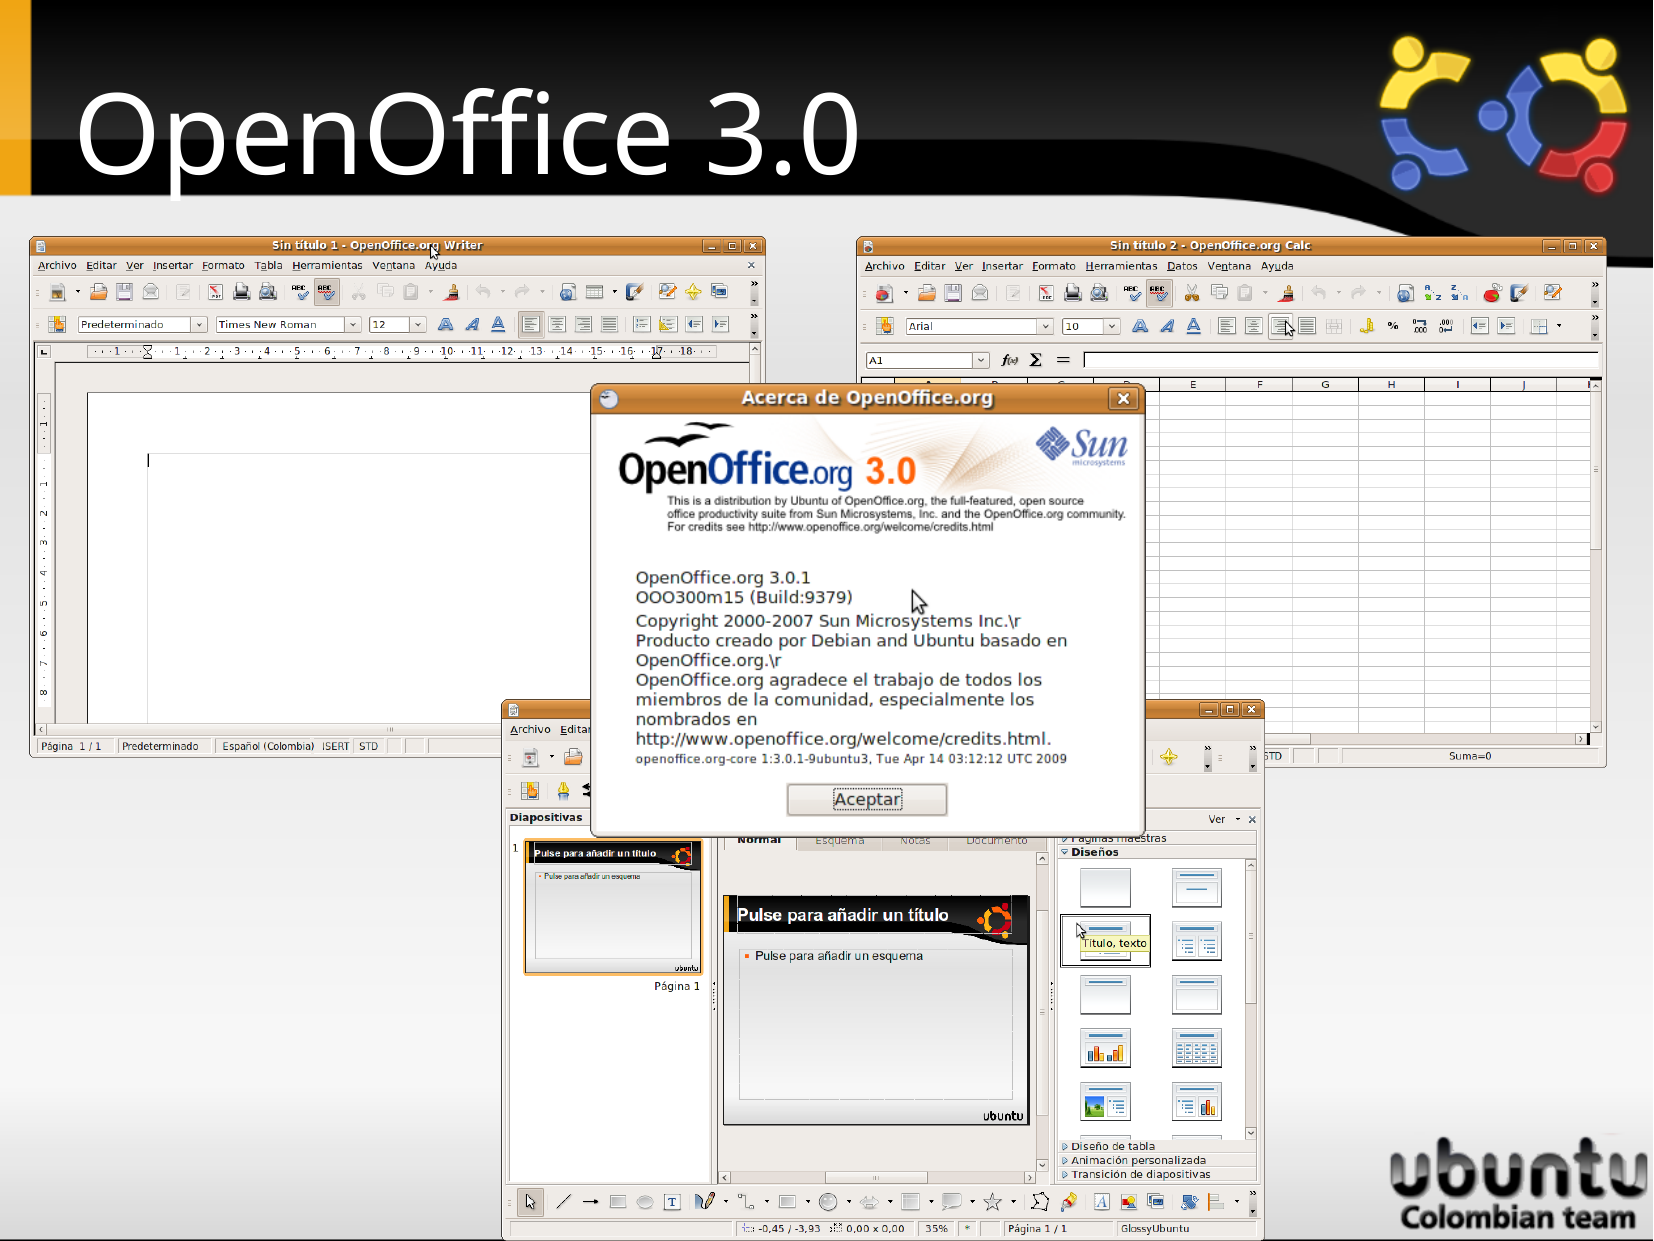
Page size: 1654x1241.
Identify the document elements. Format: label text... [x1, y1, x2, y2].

picture [0, 0, 1653, 1241]
text_box OpenOffice 3.0 [59, 47, 1447, 195]
